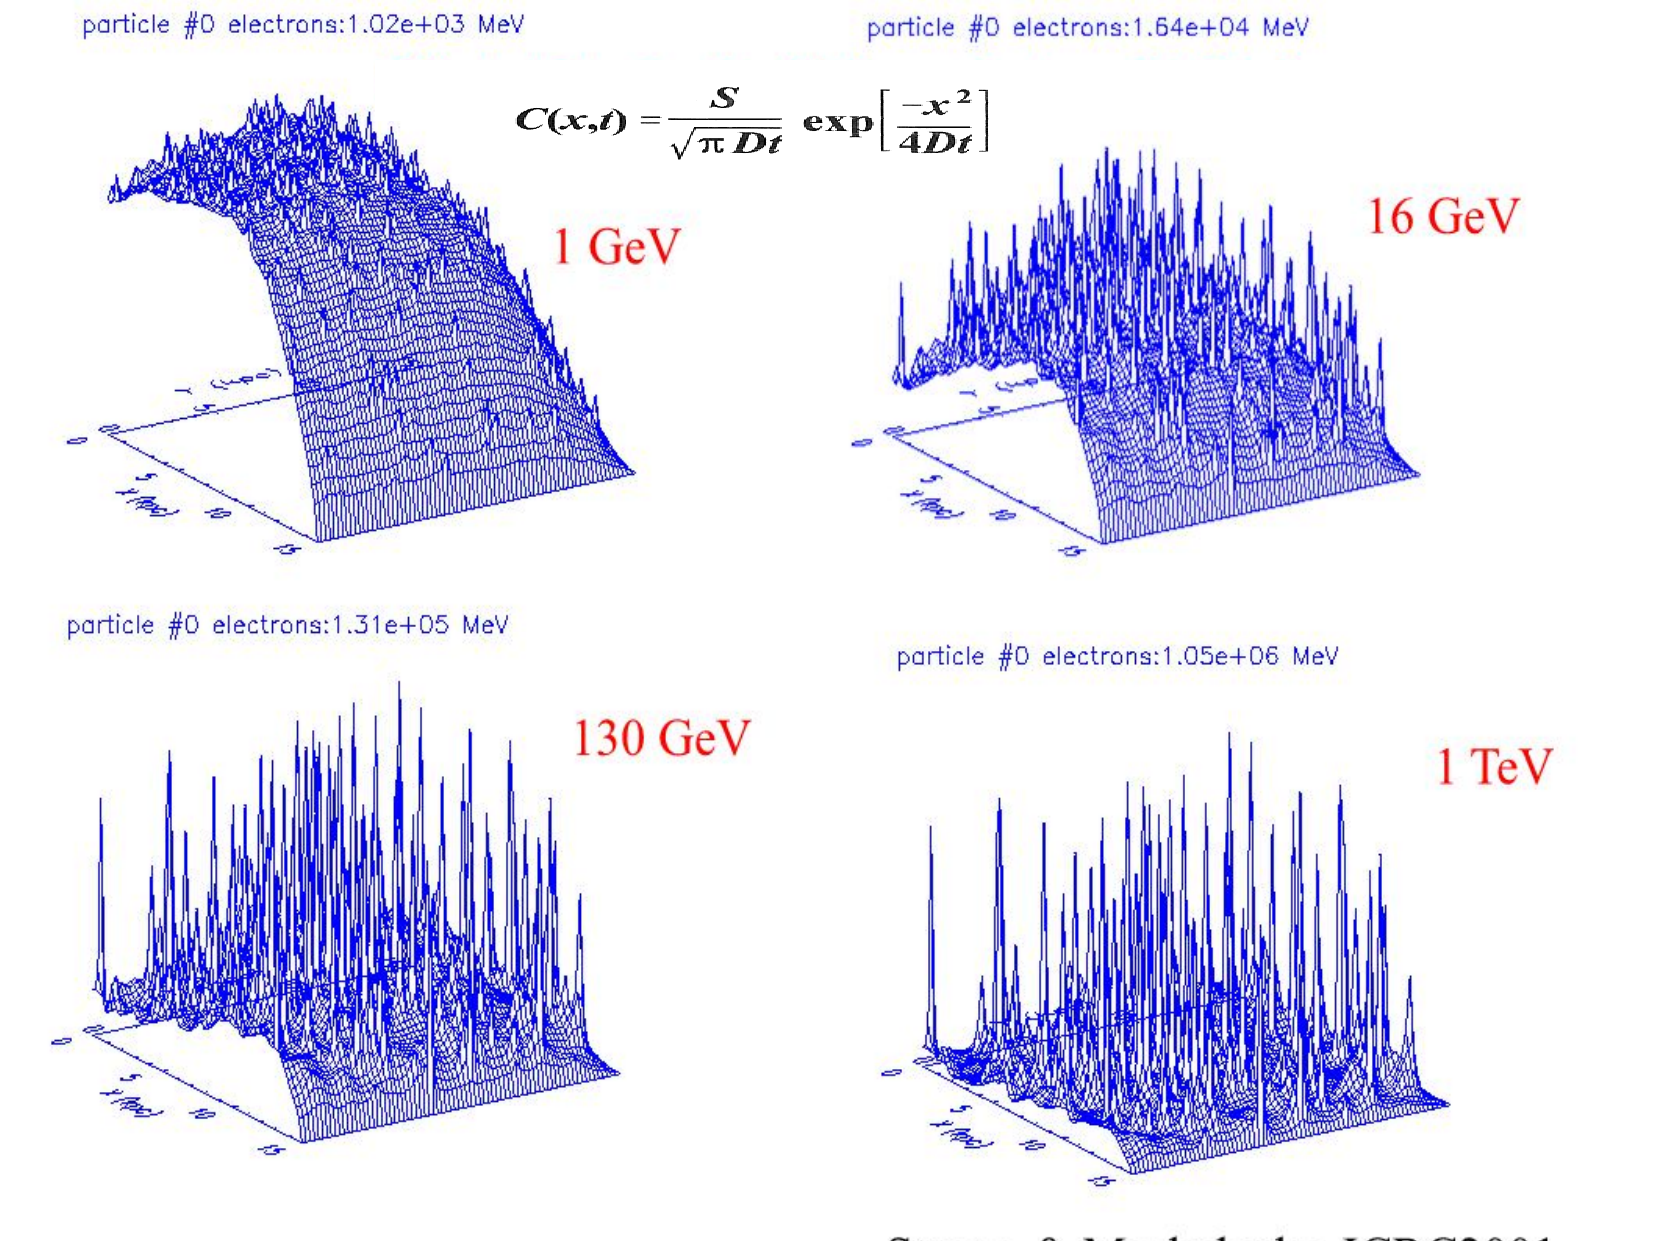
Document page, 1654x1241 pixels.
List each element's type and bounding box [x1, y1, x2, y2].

picture [0, 0, 1653, 1241]
text_box [375, 60, 1366, 121]
